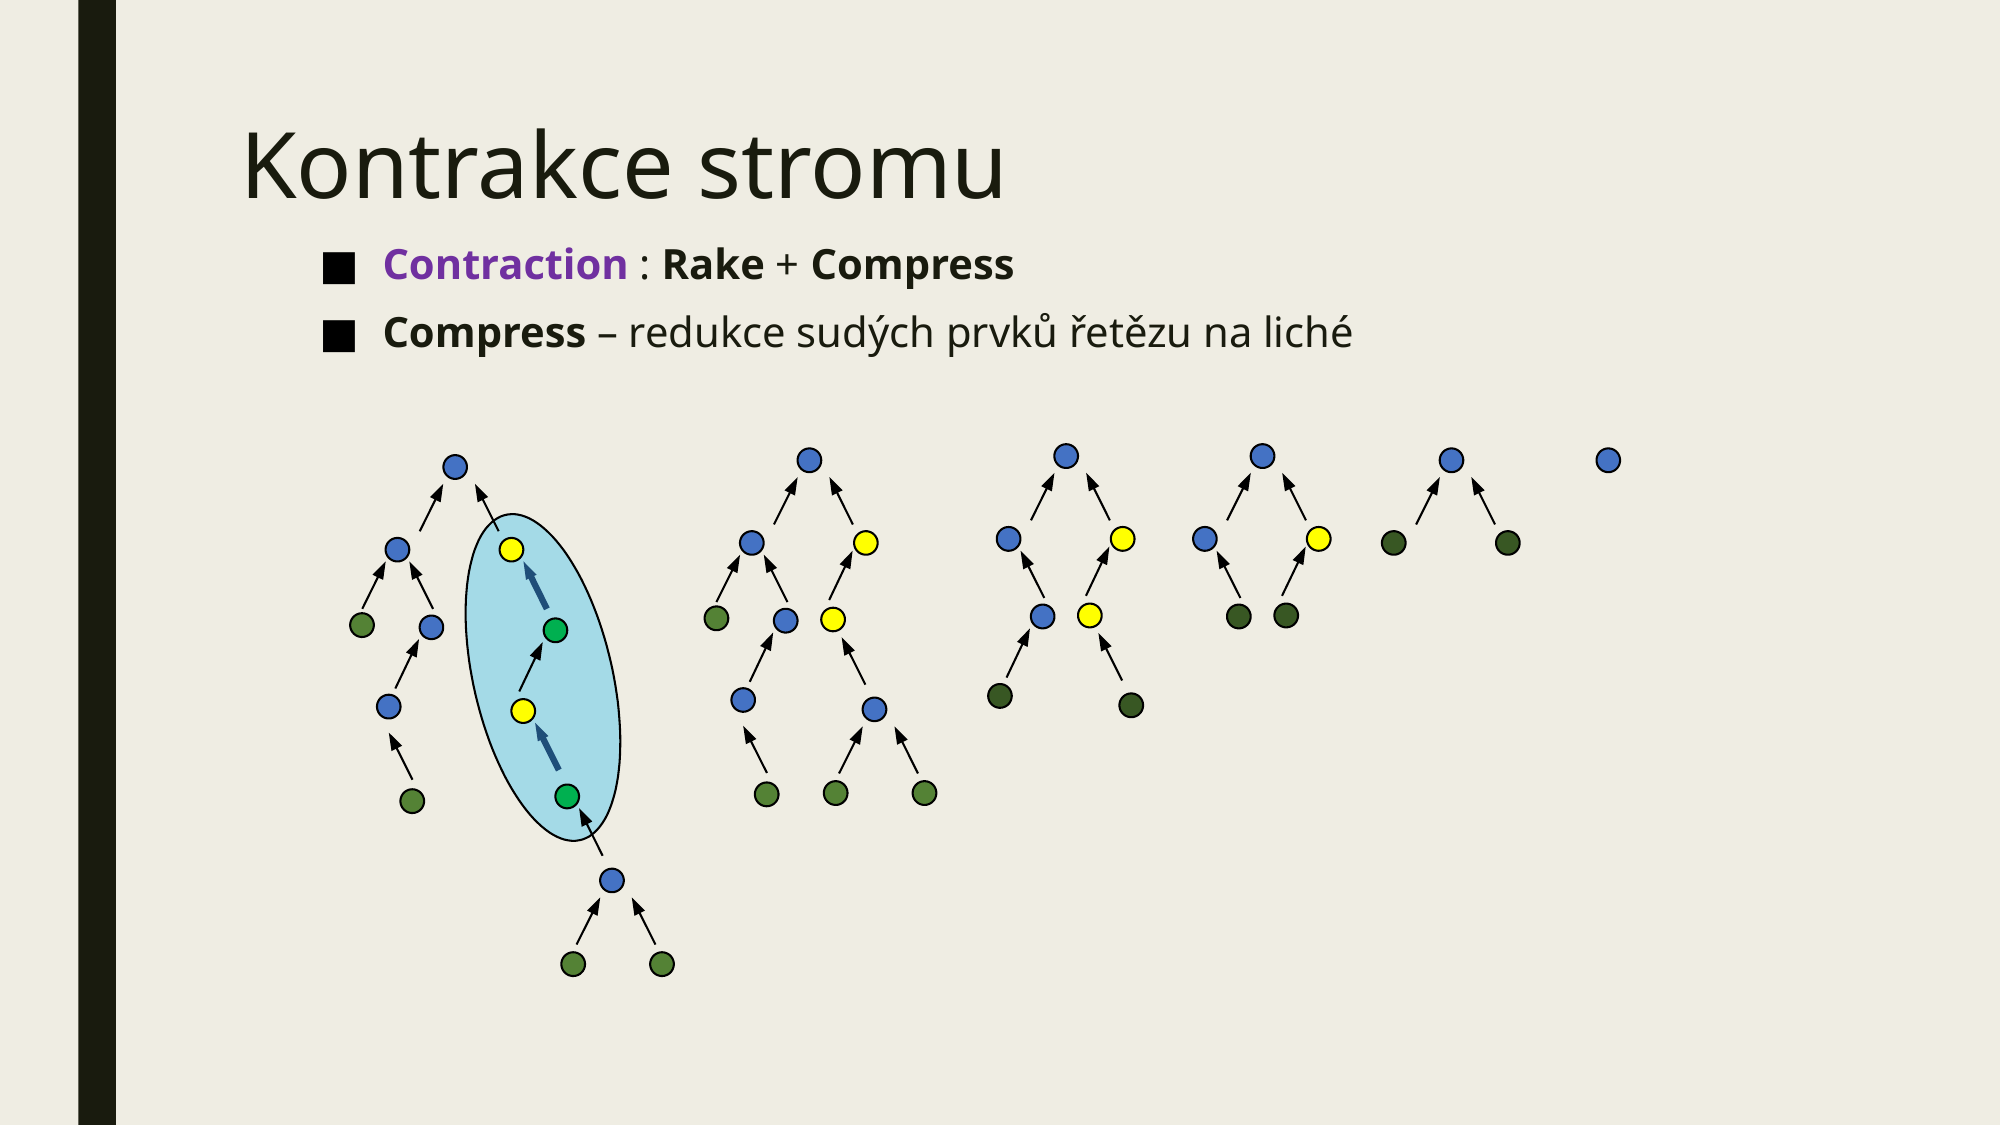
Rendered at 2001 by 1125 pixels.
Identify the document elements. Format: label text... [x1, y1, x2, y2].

text_box [754, 782, 779, 807]
text_box [1439, 448, 1464, 473]
text_box [443, 455, 467, 479]
text_box [1030, 604, 1055, 629]
text_box [1227, 604, 1251, 629]
text_box [862, 697, 887, 722]
text_box [1119, 693, 1144, 718]
list Contraction : Rake + Compress Compress – redukce sudých prvků řetězu na liché [304, 234, 1673, 472]
text_box [740, 531, 764, 555]
title Kontrakce stromu [225, 112, 1801, 357]
text_box [1193, 527, 1217, 551]
text_box [1110, 527, 1135, 551]
text_box [385, 537, 410, 562]
text_box [704, 606, 729, 631]
text_box [797, 448, 822, 473]
text_box [996, 527, 1021, 551]
text_box [1250, 444, 1275, 468]
text_box [350, 613, 374, 637]
text_box [377, 694, 401, 719]
text_box [1496, 531, 1520, 555]
text_box [731, 688, 755, 712]
text_box [400, 789, 425, 814]
text_box [1078, 603, 1102, 628]
text_box [561, 952, 586, 977]
text_box [1054, 444, 1078, 468]
text_box [821, 607, 845, 632]
text_box [1596, 448, 1621, 473]
text_box [419, 615, 444, 640]
text_box [912, 781, 937, 805]
text_box [1381, 531, 1406, 555]
text_box [988, 684, 1012, 708]
text_box [854, 531, 878, 555]
text_box [773, 608, 798, 633]
text_box [465, 514, 621, 841]
text_box [823, 781, 848, 805]
text_box [1274, 603, 1299, 628]
text_box [600, 868, 624, 893]
text_box [1306, 527, 1331, 551]
text_box [650, 952, 674, 977]
